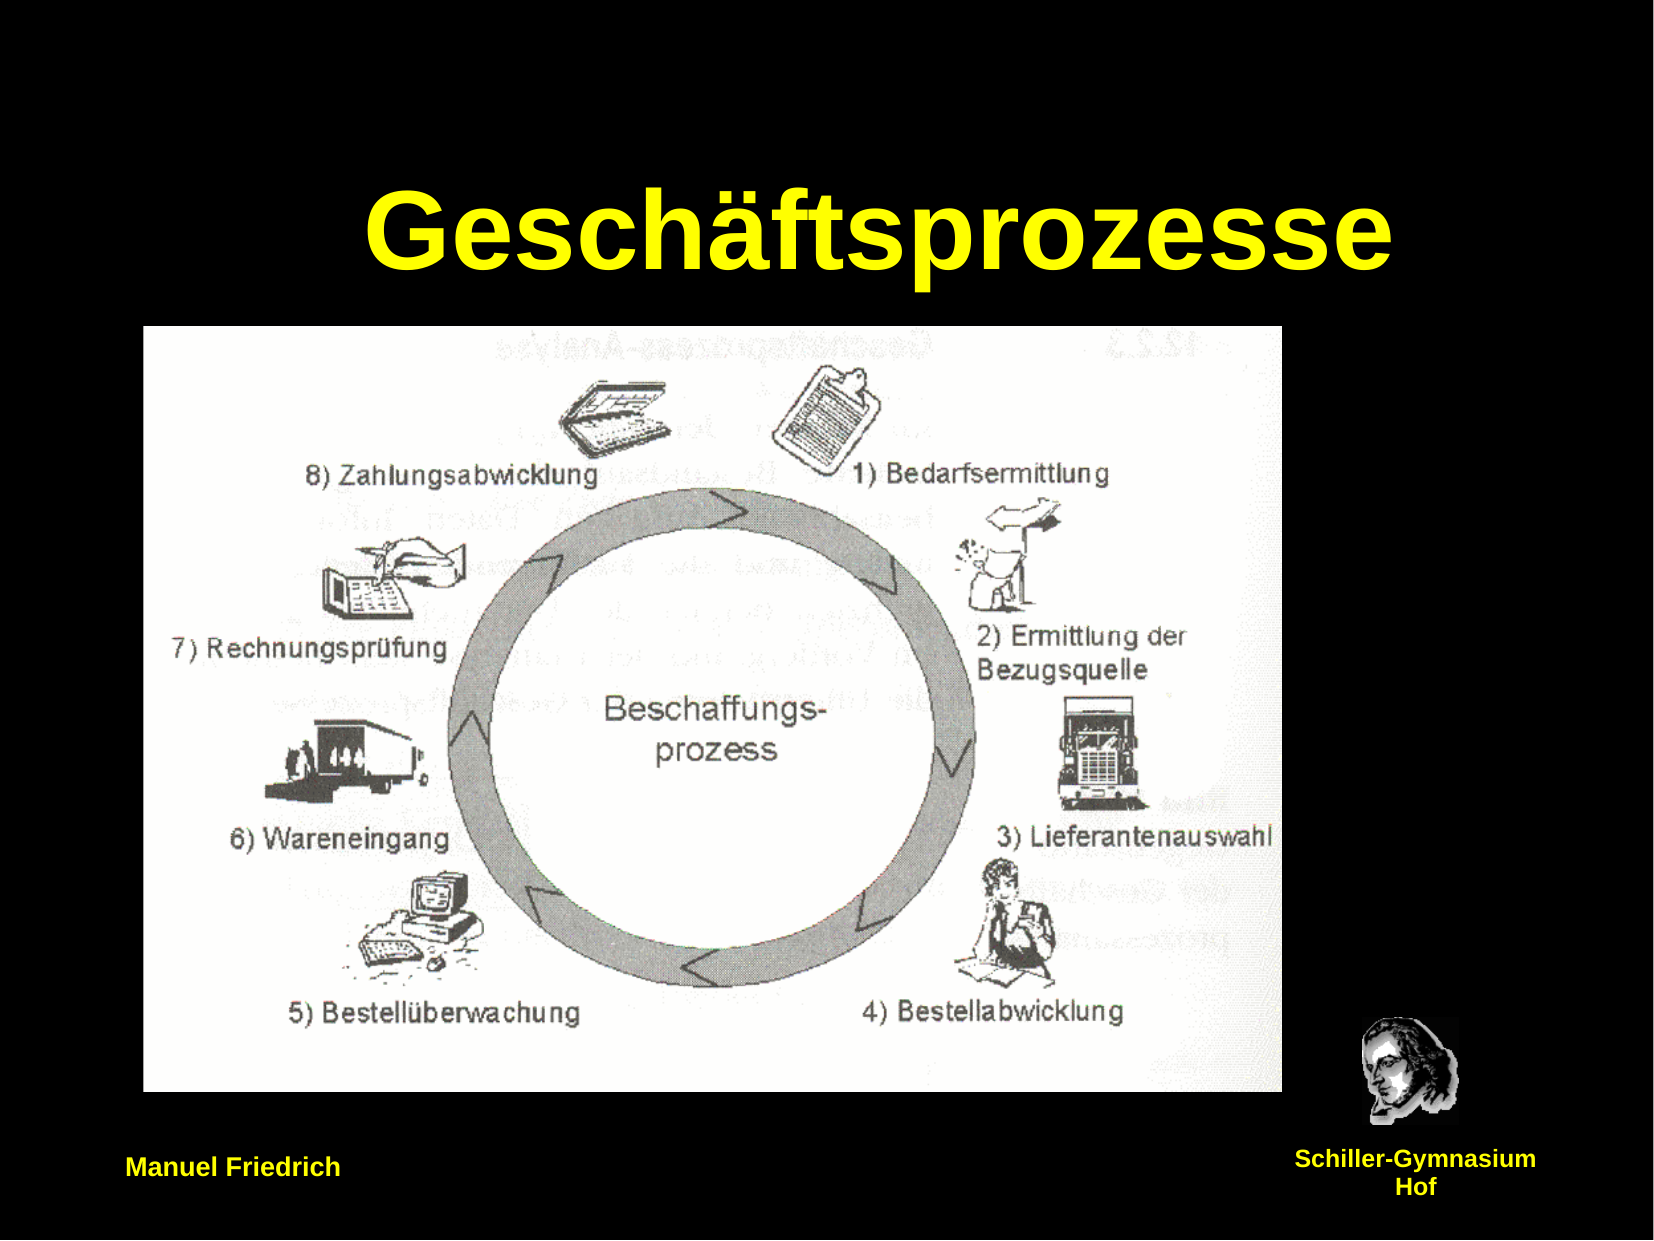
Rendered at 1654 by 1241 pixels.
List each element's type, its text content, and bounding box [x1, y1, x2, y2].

text_box Manuel Friedrich [124, 1151, 351, 1184]
picture [143, 326, 1282, 1092]
text_box Schiller-Gymnasium Hof [1294, 1145, 1547, 1205]
picture [1362, 1017, 1459, 1125]
text_box Geschäftsprozesse [363, 167, 1419, 802]
